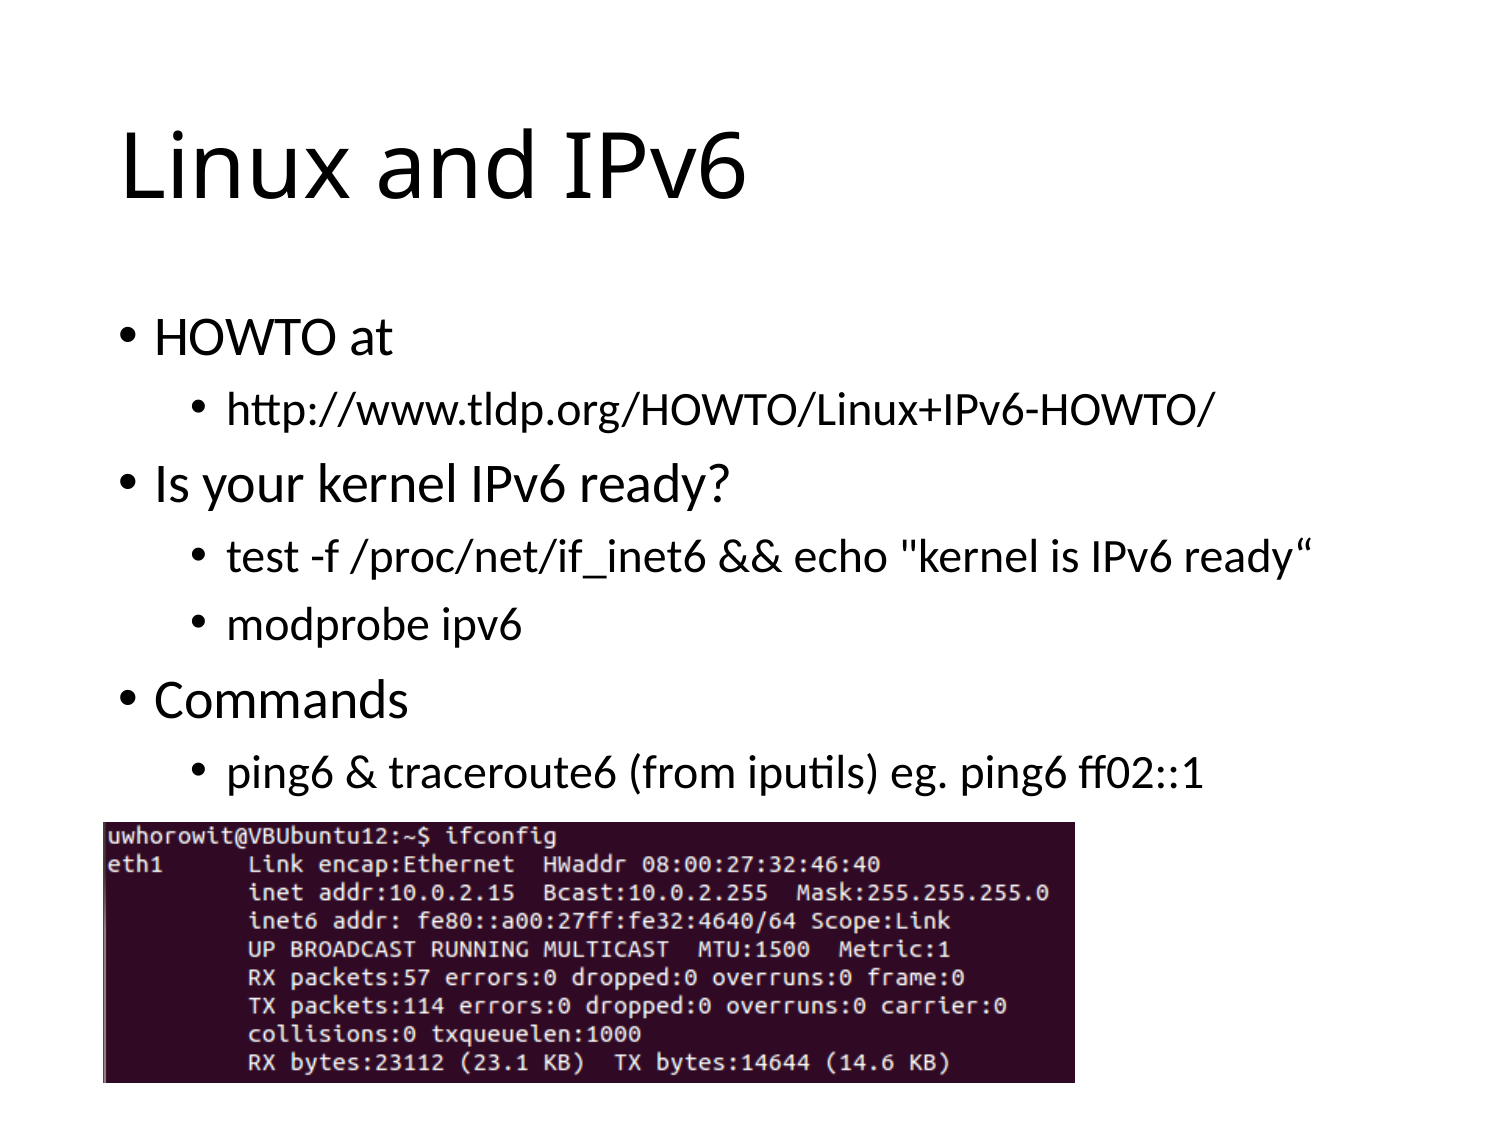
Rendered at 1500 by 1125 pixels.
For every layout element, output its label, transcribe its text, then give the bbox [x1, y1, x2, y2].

list HOWTO at http://www.tldp.org/HOWTO/Linux+IPv6-HOWTO/ Is your kernel IPv6 ready? test -f /proc/net/if_inet6 && echo "kernel is IPv6 ready“ modprobe ipv6 Commands ping6 & traceroute6 (from iputils) eg. ping6 ff02::1 [103, 299, 1397, 810]
title Linux and IPv6 [103, 59, 1397, 278]
picture [103, 822, 1075, 1083]
